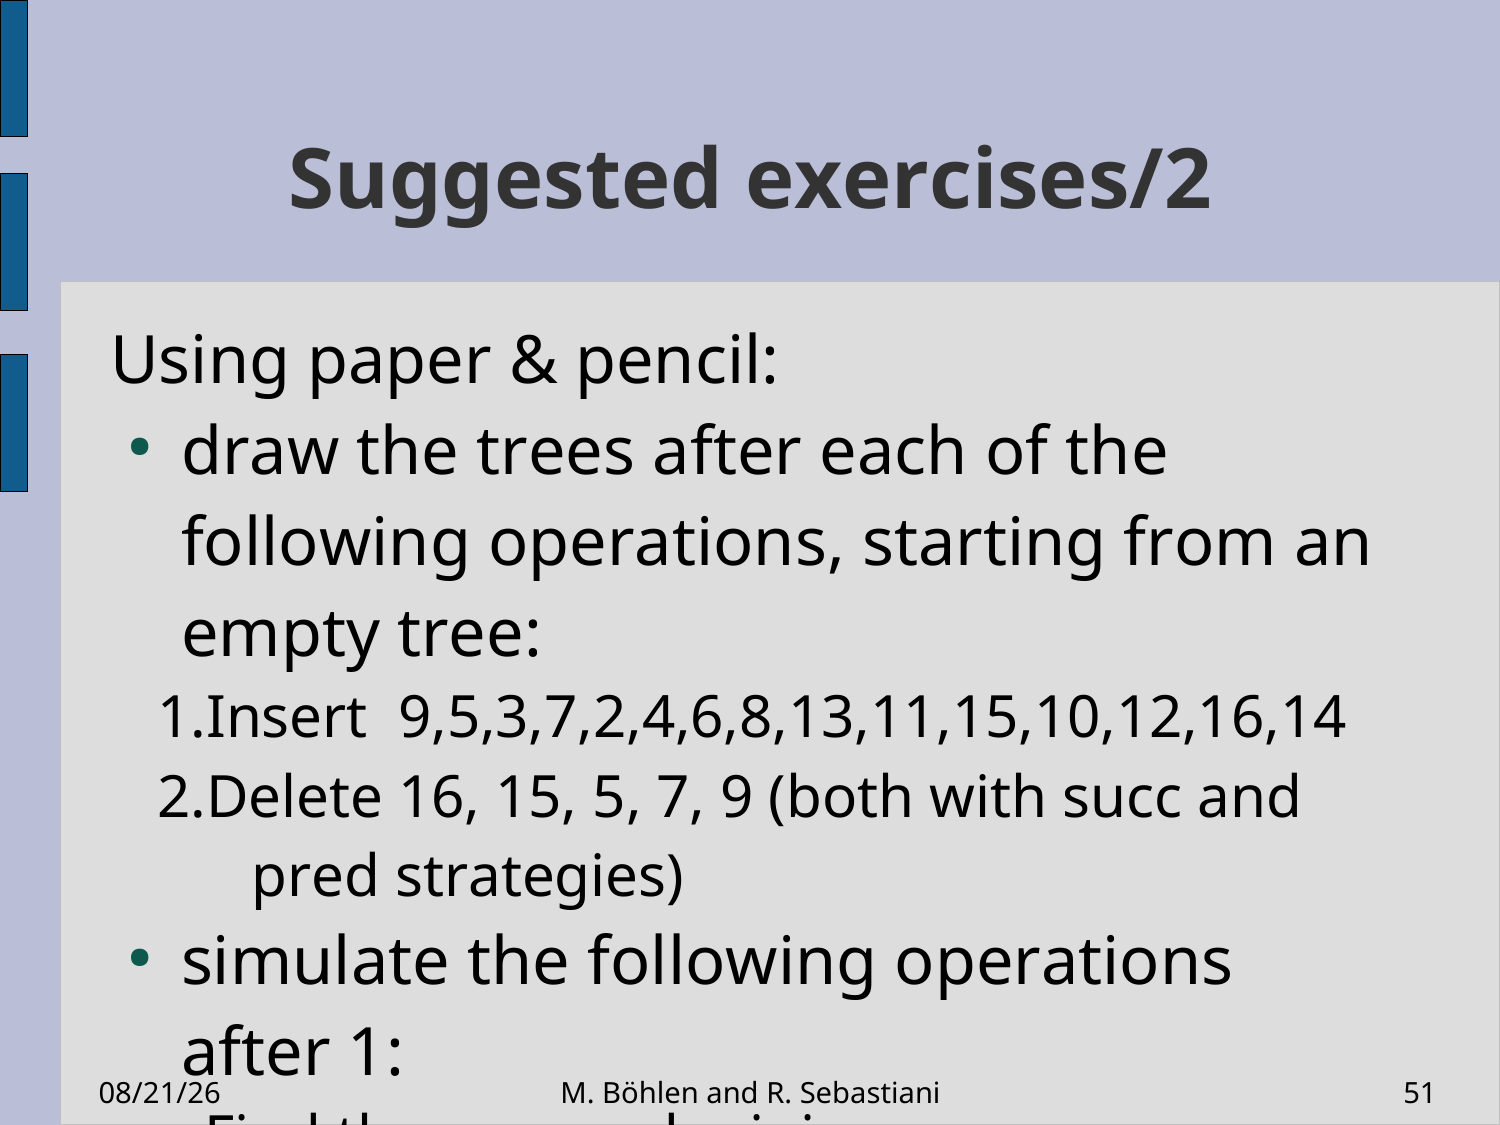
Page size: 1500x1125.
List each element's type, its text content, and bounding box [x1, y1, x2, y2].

list Using paper & pencil: draw the trees after each of the following operations, starting from an empty tree: Insert 9,5,3,7,2,4,6,8,13,11,15,10,12,16,14 Delete 16, 15, 5, 7, 9 (both with succ and pred strategies) simulate the following operations after 1: Find the max and minimum Find the successor of 9, 8, 6 [110, 312, 1392, 1125]
title Suggested exercises/2 [110, 82, 1392, 271]
